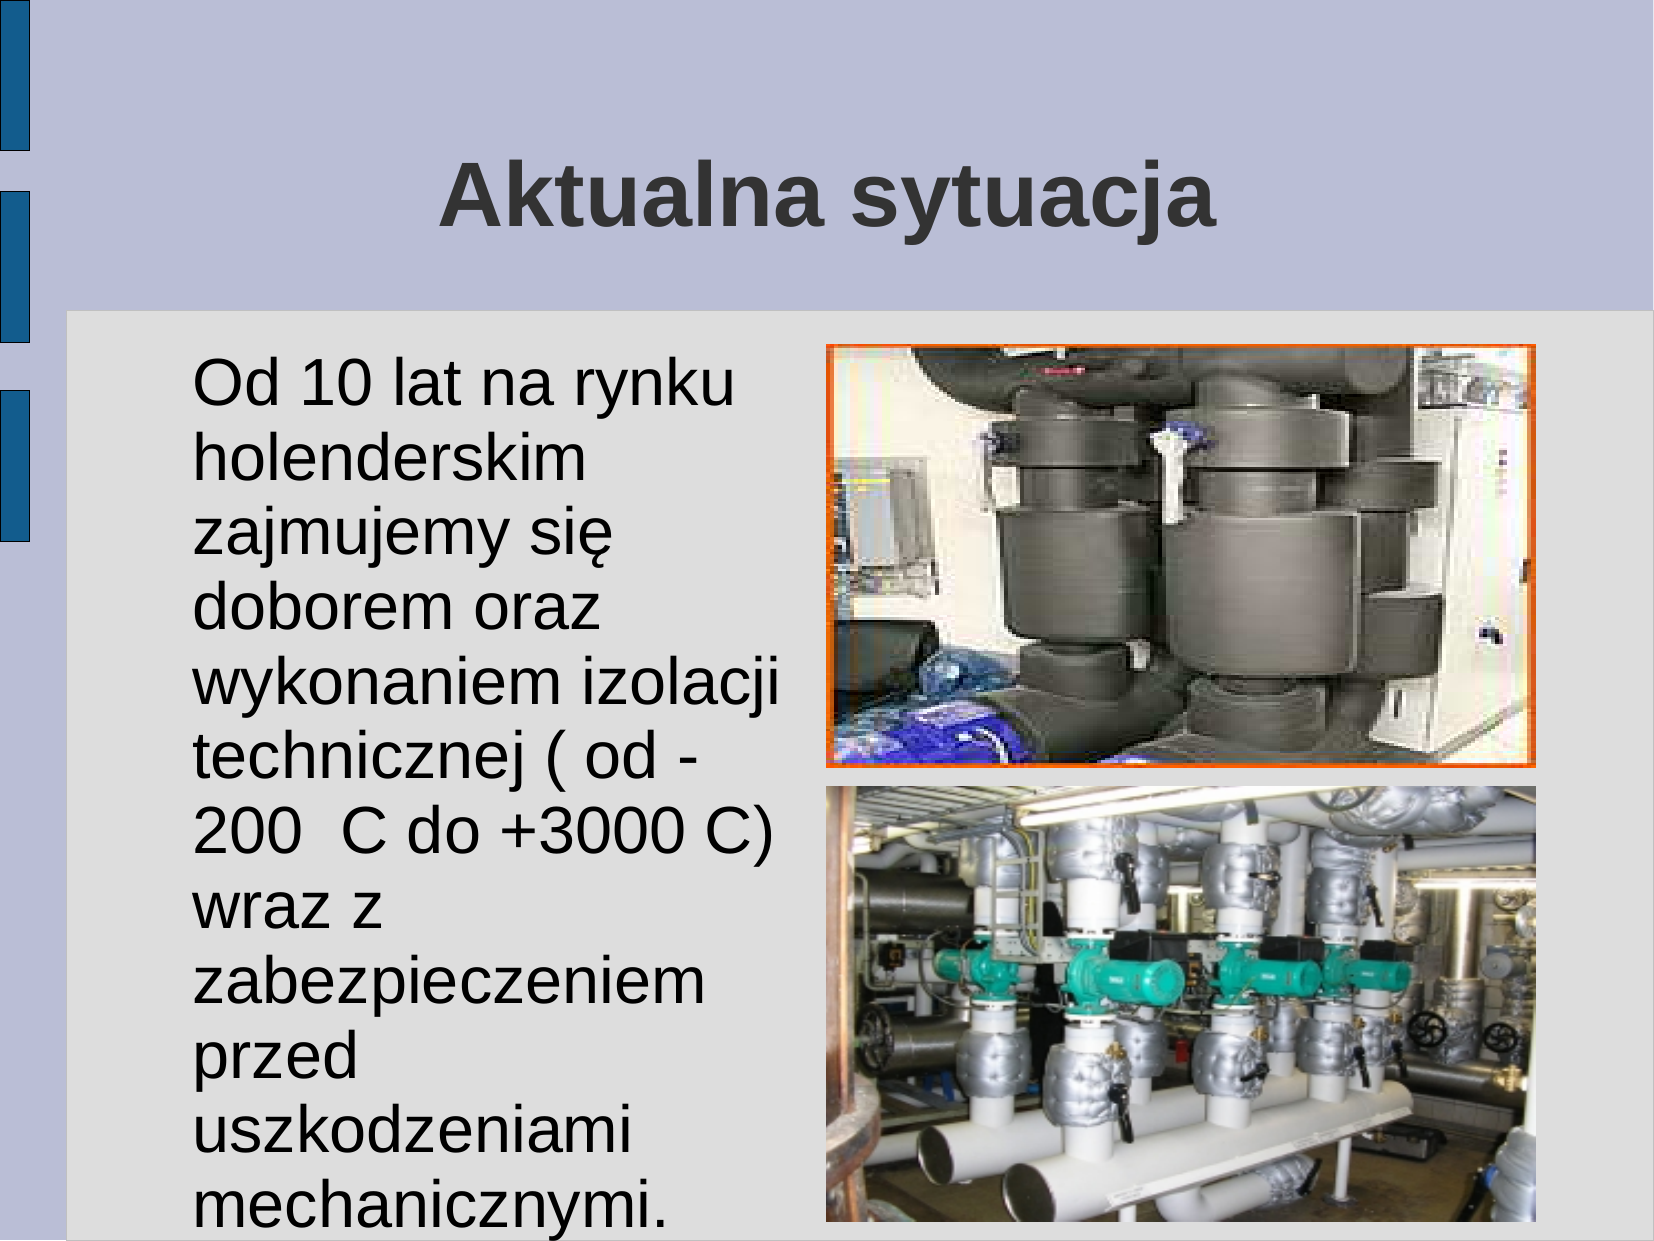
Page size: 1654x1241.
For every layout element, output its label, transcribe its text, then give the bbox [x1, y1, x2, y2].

picture [826, 344, 1536, 768]
title Aktualna sytuacja [121, 91, 1534, 299]
picture [810, 786, 1536, 1222]
list Od 10 lat na rynku holenderskim zajmujemy się doborem oraz wykonaniem izolacji technicznej ( od -200 C do +3000 C) wraz z zabezpieczeniem przed uszkodzeniami mechanicznymi. [121, 344, 811, 1241]
